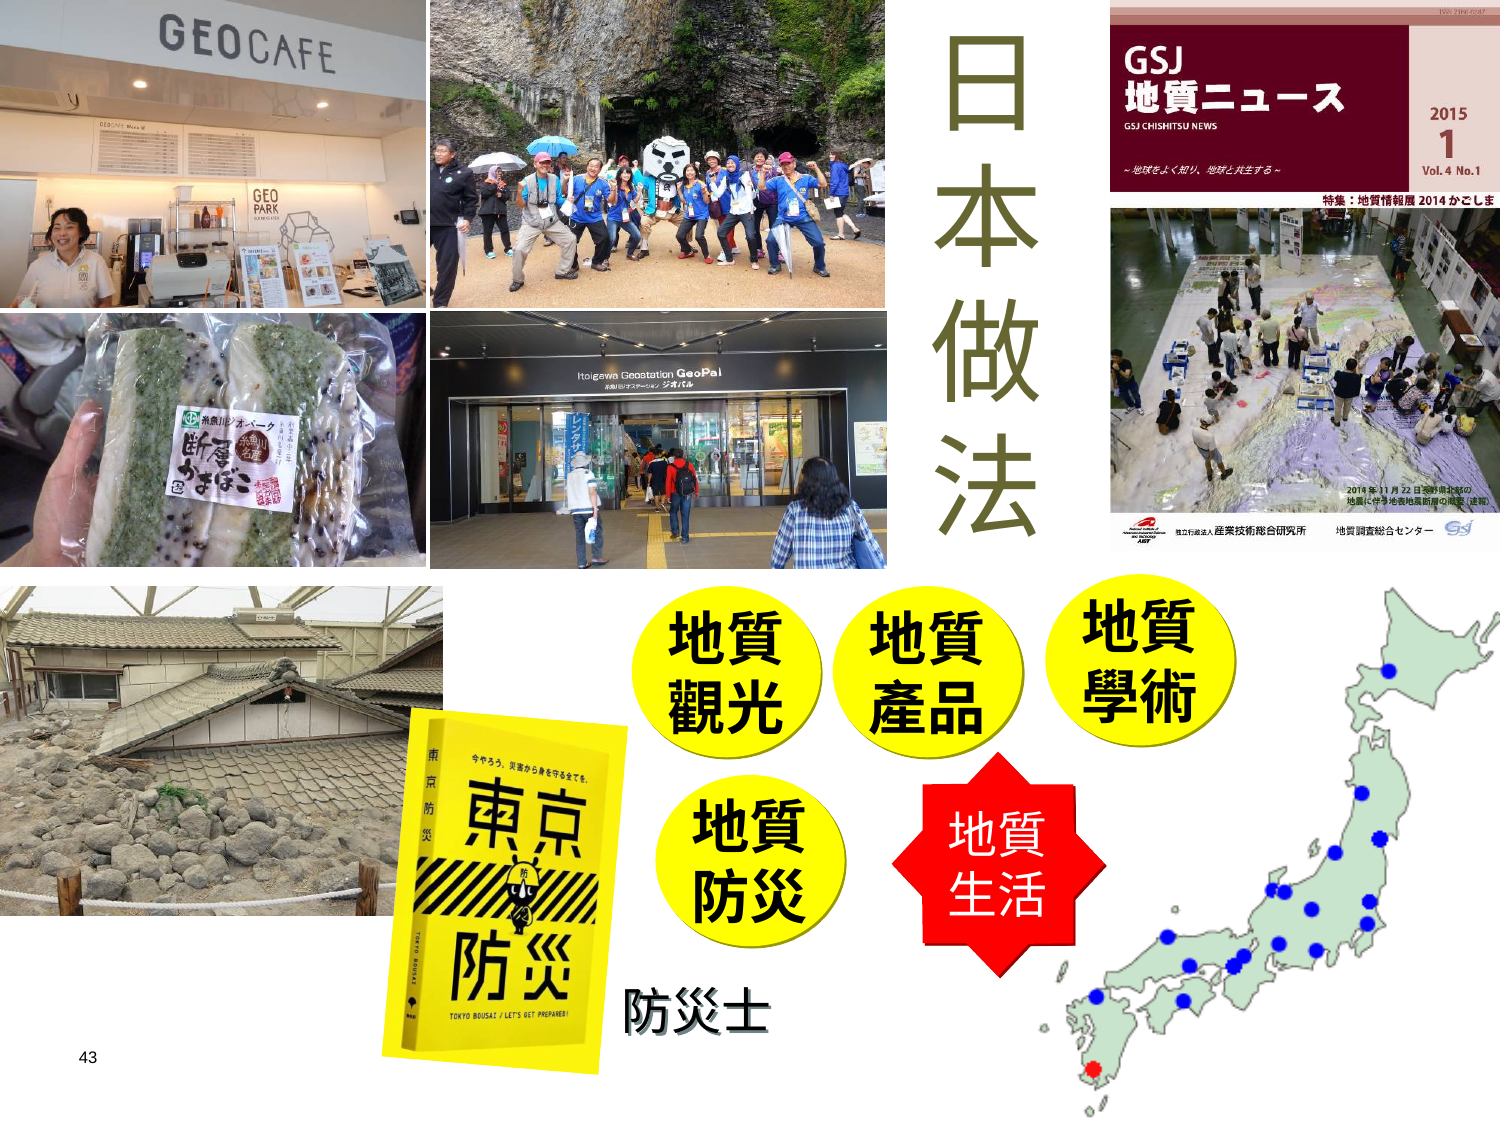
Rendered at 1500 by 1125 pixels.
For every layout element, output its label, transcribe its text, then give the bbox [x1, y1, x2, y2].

text_box 防災士 [607, 971, 787, 1048]
text_box 日本做法 [903, 0, 1070, 563]
text_box 地質 觀光 [631, 586, 821, 758]
picture [1110, 0, 1500, 551]
picture [430, 311, 887, 569]
text_box 地質 防災 [655, 774, 845, 947]
text_box 地質 學術 [1045, 574, 1235, 746]
picture [0, 313, 426, 567]
text_box 地質 產品 [832, 586, 1022, 758]
picture [0, 586, 628, 1075]
picture [0, 0, 426, 308]
text_box 地質 生活 [891, 751, 1105, 977]
picture [430, 0, 885, 308]
picture [1033, 569, 1500, 1125]
